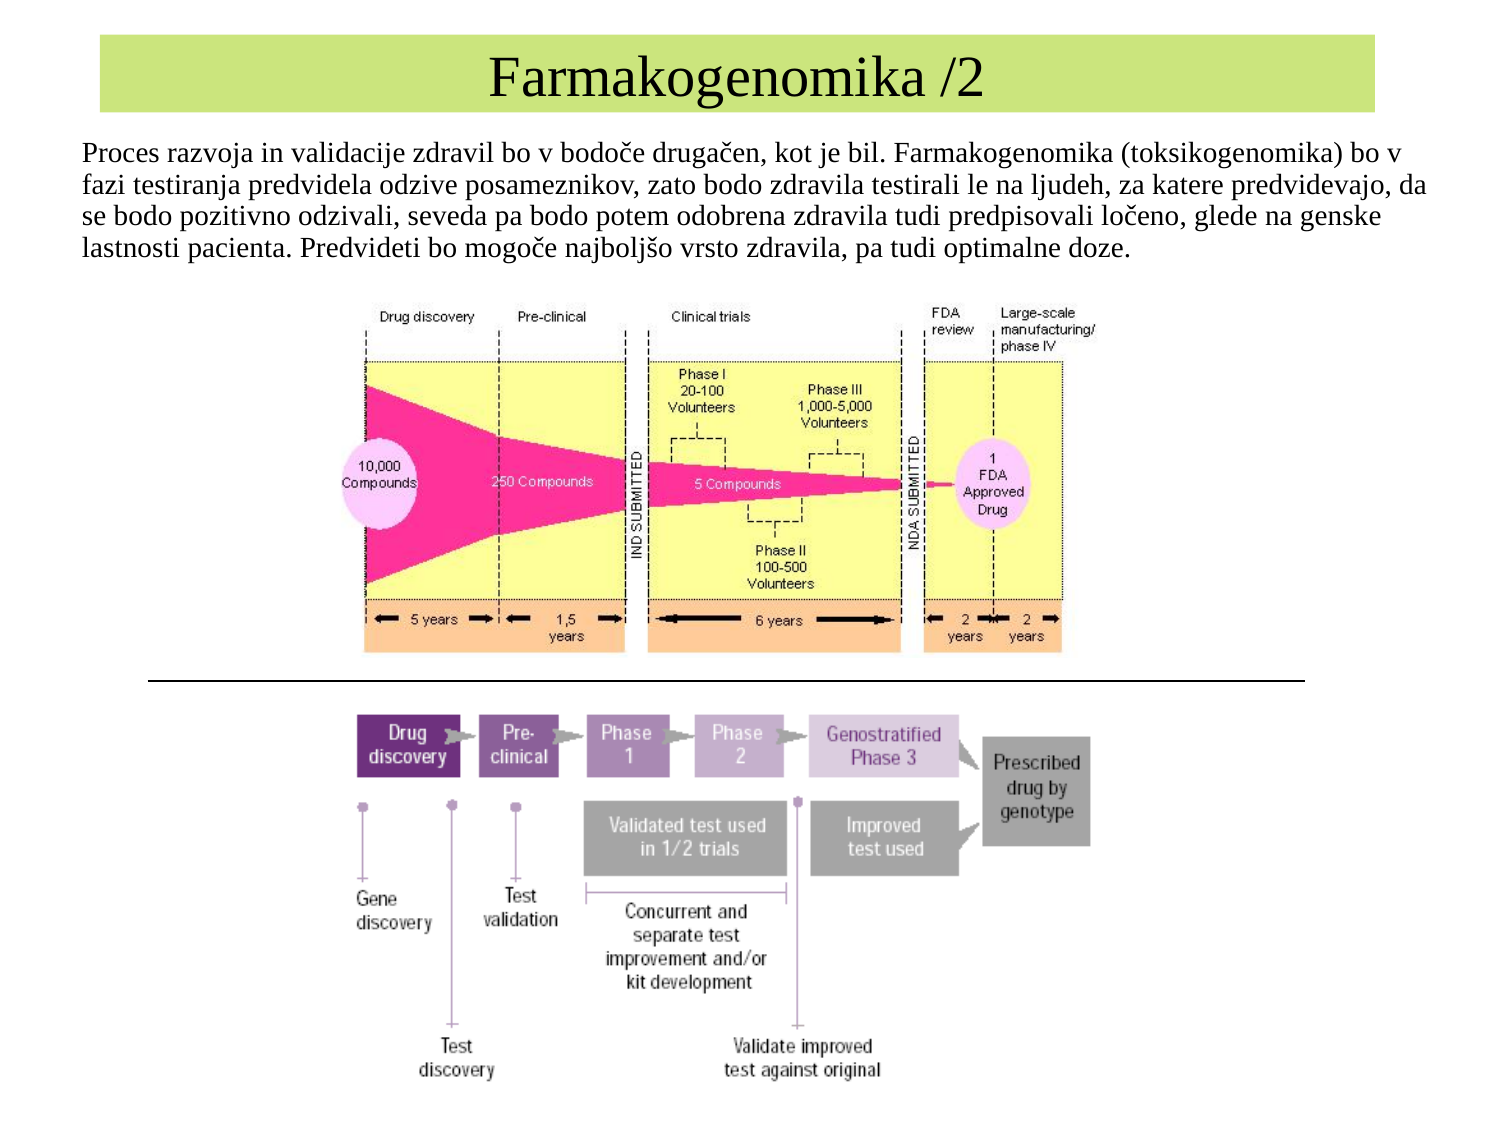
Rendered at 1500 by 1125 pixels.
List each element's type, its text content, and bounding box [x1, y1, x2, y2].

title Farmakogenomika /2 [99, 34, 1375, 113]
list Proces razvoja in validacije zdravil bo v bodoče drugačen, kot je bil. Farmakogenomika (toksikogenomika) bo v fazi testiranja predvidela odzive posameznikov, zato bodo zdravila testirali le na ljudeh, za katere predvidevajo, da se bodo pozitivno odzivali, seveda pa bodo potem odobrena zdravila tudi predpisovali ločeno, glede na genske lastnosti pacienta. Predvideti bo mogoče najboljšo vrsto zdravila, pa tudi optimalne doze. [66, 129, 1450, 1100]
picture [324, 290, 1117, 658]
picture [348, 704, 1100, 1094]
